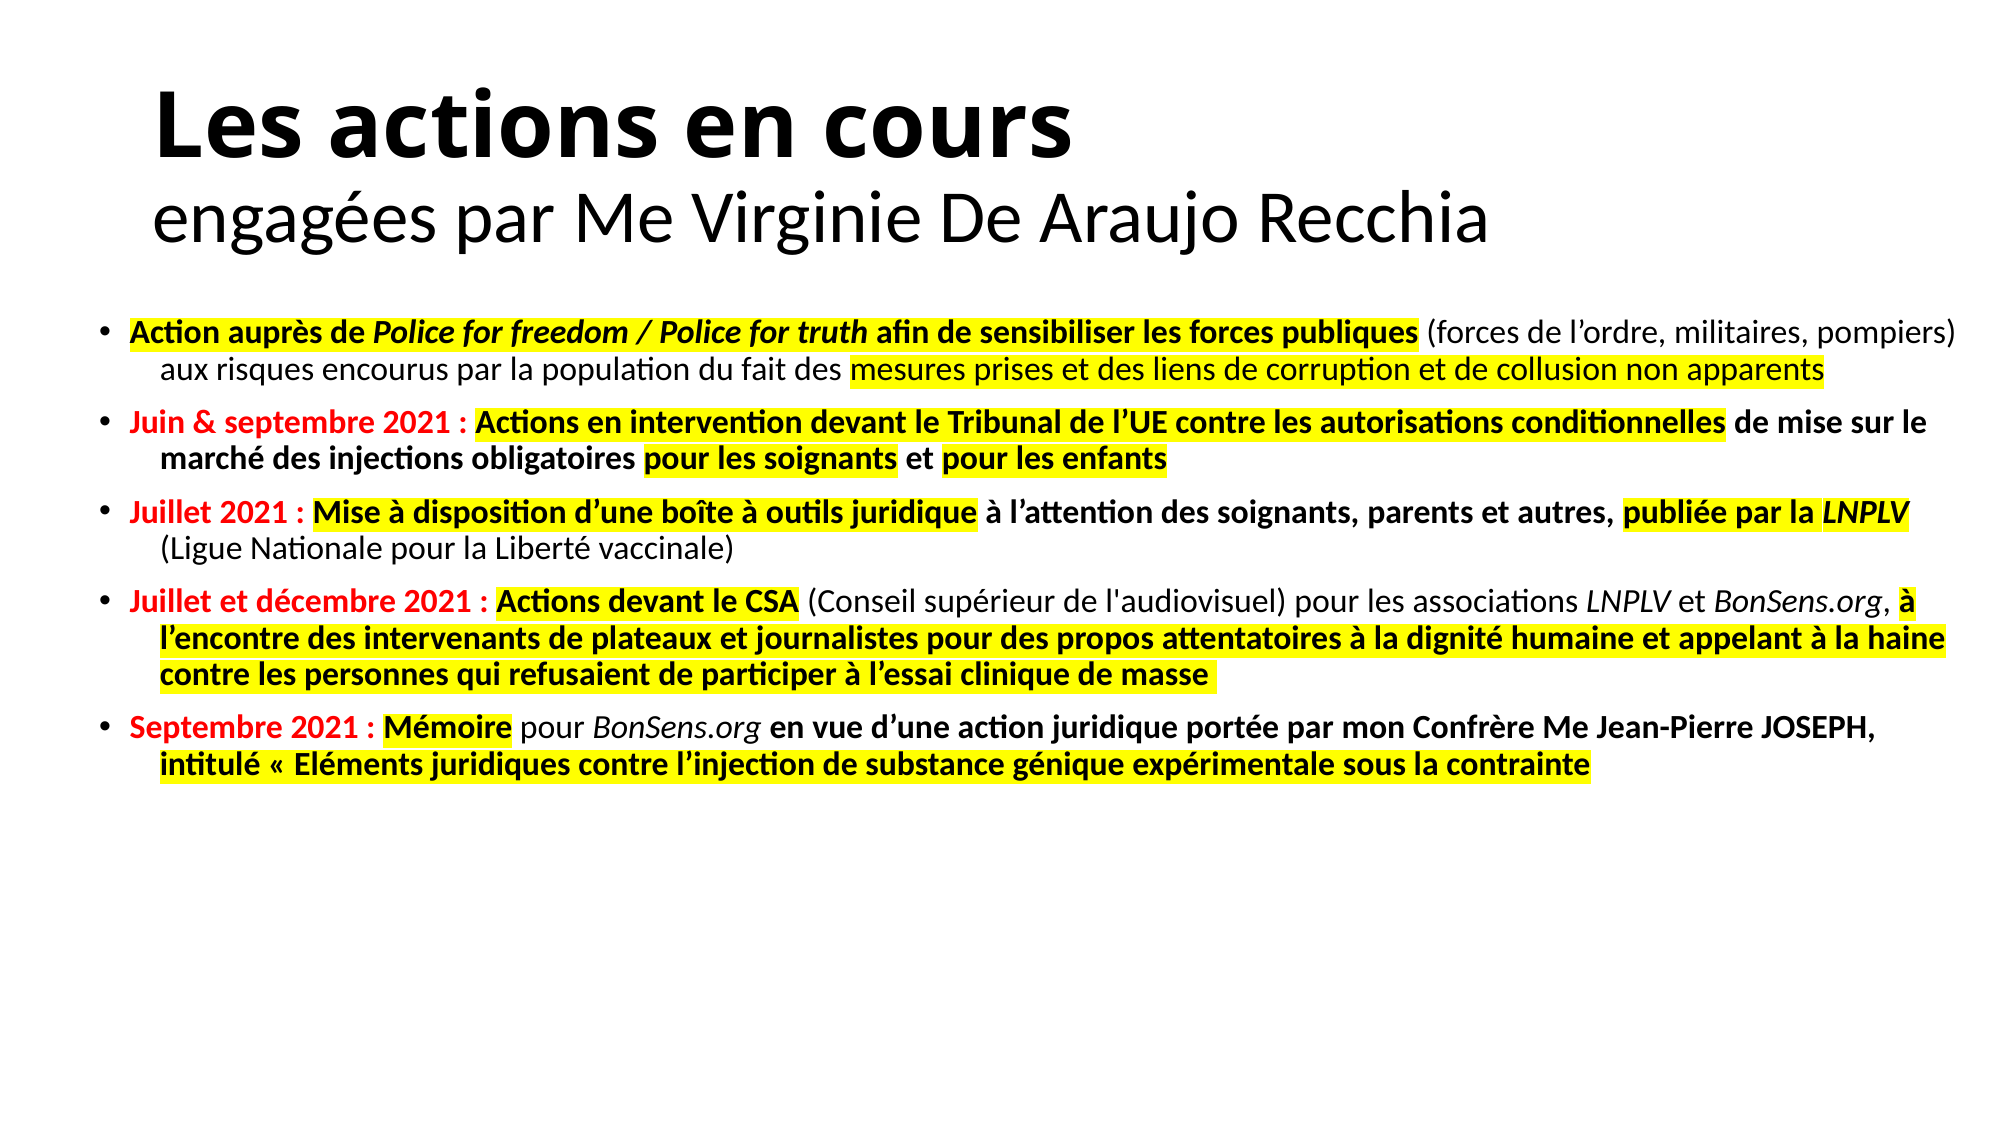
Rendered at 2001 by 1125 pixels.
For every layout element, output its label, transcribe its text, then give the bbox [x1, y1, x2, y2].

title Les actions en cours engagées par Me Virginie De Araujo Recchia [137, 59, 1863, 278]
list Action auprès de Police for freedom / Police for truth afin de sensibiliser les forces publiques (forces de l’ordre, militaires, pompiers) aux risques encourus par la population du fait des mesures prises et des liens de corruption et de collusion non apparents Juin & septembre 2021 : Actions en intervention devant le Tribunal de l’UE contre les autorisations conditionnelles de mise sur le marché des injections obligatoires pour les soignants et pour les enfants Juillet 2021 : Mise à disposition d’une boîte à outils juridique à l’attention des soignants, parents et autres, publiée par la LNPLV (Ligue Nationale pour la Liberté vaccinale) Juillet et décembre 2021 : Actions devant le CSA (Conseil supérieur de l'audiovisuel) pour les associations LNPLV et BonSens.org, à l’encontre des intervenants de plateaux et journalistes pour des propos attentatoires à la dignité humaine et appelant à la haine contre les personnes qui refusaient de participer à l’essai clinique de masse Septembre 2021 : Mémoire pour BonSens.org en vue d’une action juridique portée par mon Confrère Me Jean-Pierre JOSEPH, intitulé « Eléments juridiques contre l’injection de substance génique expérimentale sous la contrainte [84, 307, 1980, 818]
